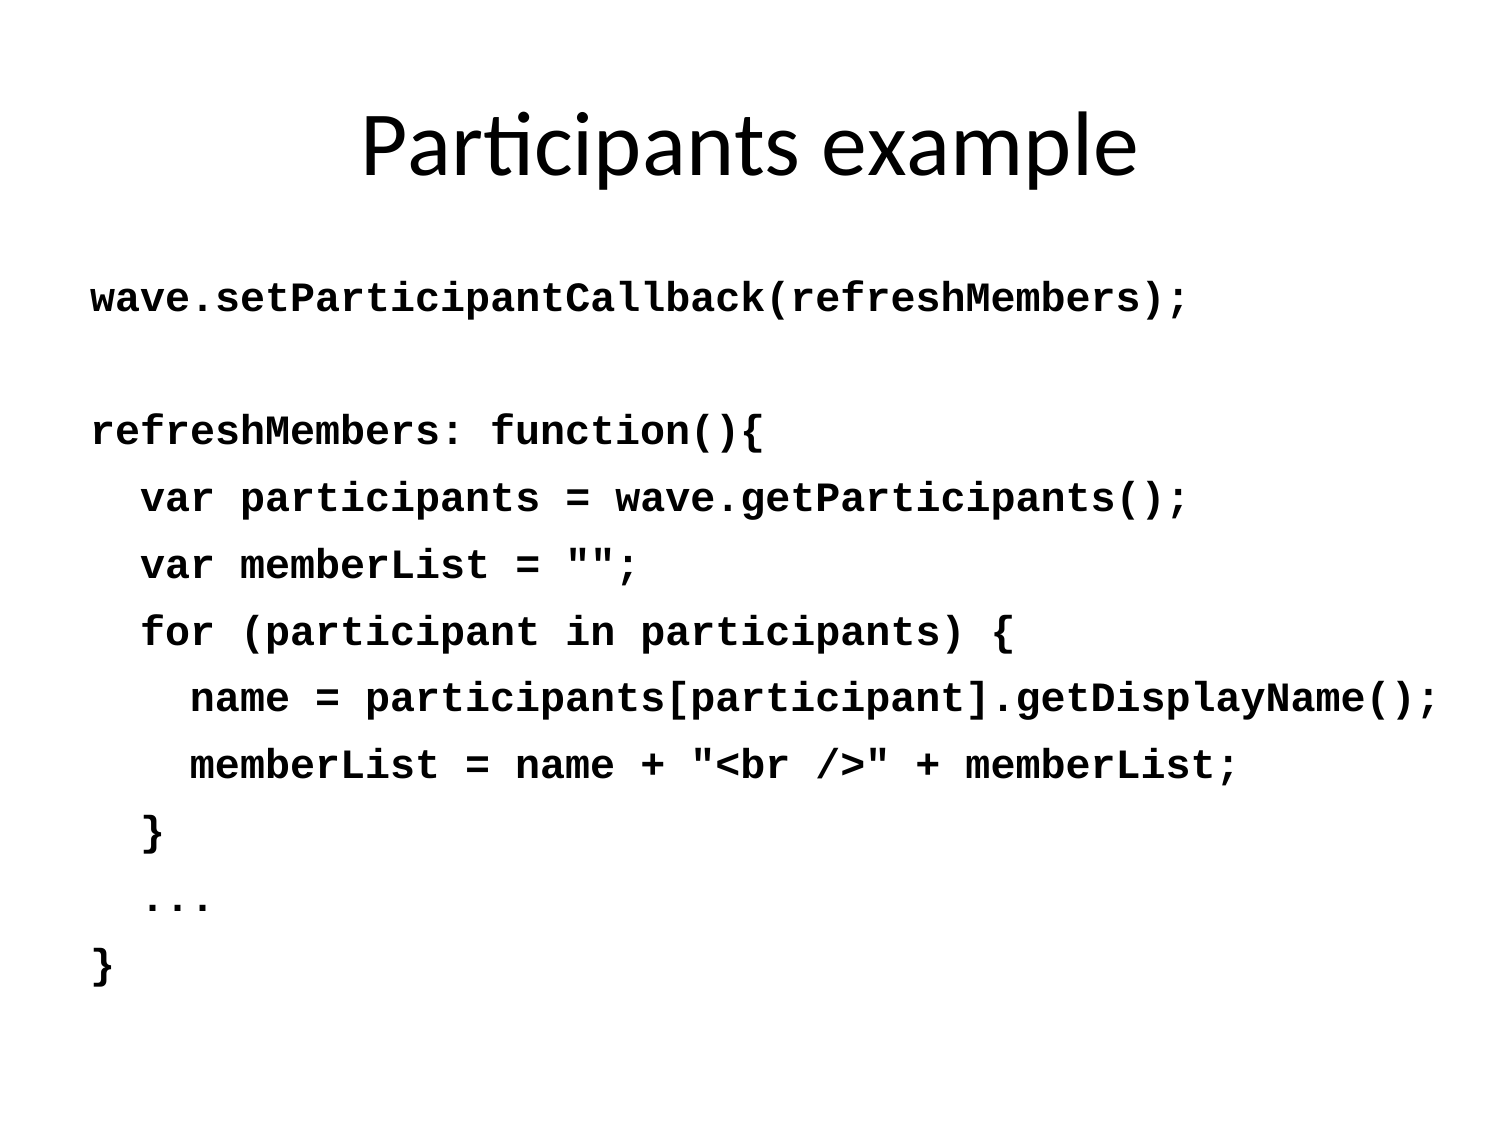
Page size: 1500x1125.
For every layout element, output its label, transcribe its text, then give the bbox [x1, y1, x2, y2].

list wave.setParticipantCallback(refreshMembers); refreshMembers: function(){ var participants = wave.getParticipants(); var memberList = ""; for (participant in participants) { name = participants[participant].getDisplayName(); memberList = name + "<br />" + memberList; } ... } [75, 262, 1477, 1061]
title Participants example [75, 45, 1426, 233]
